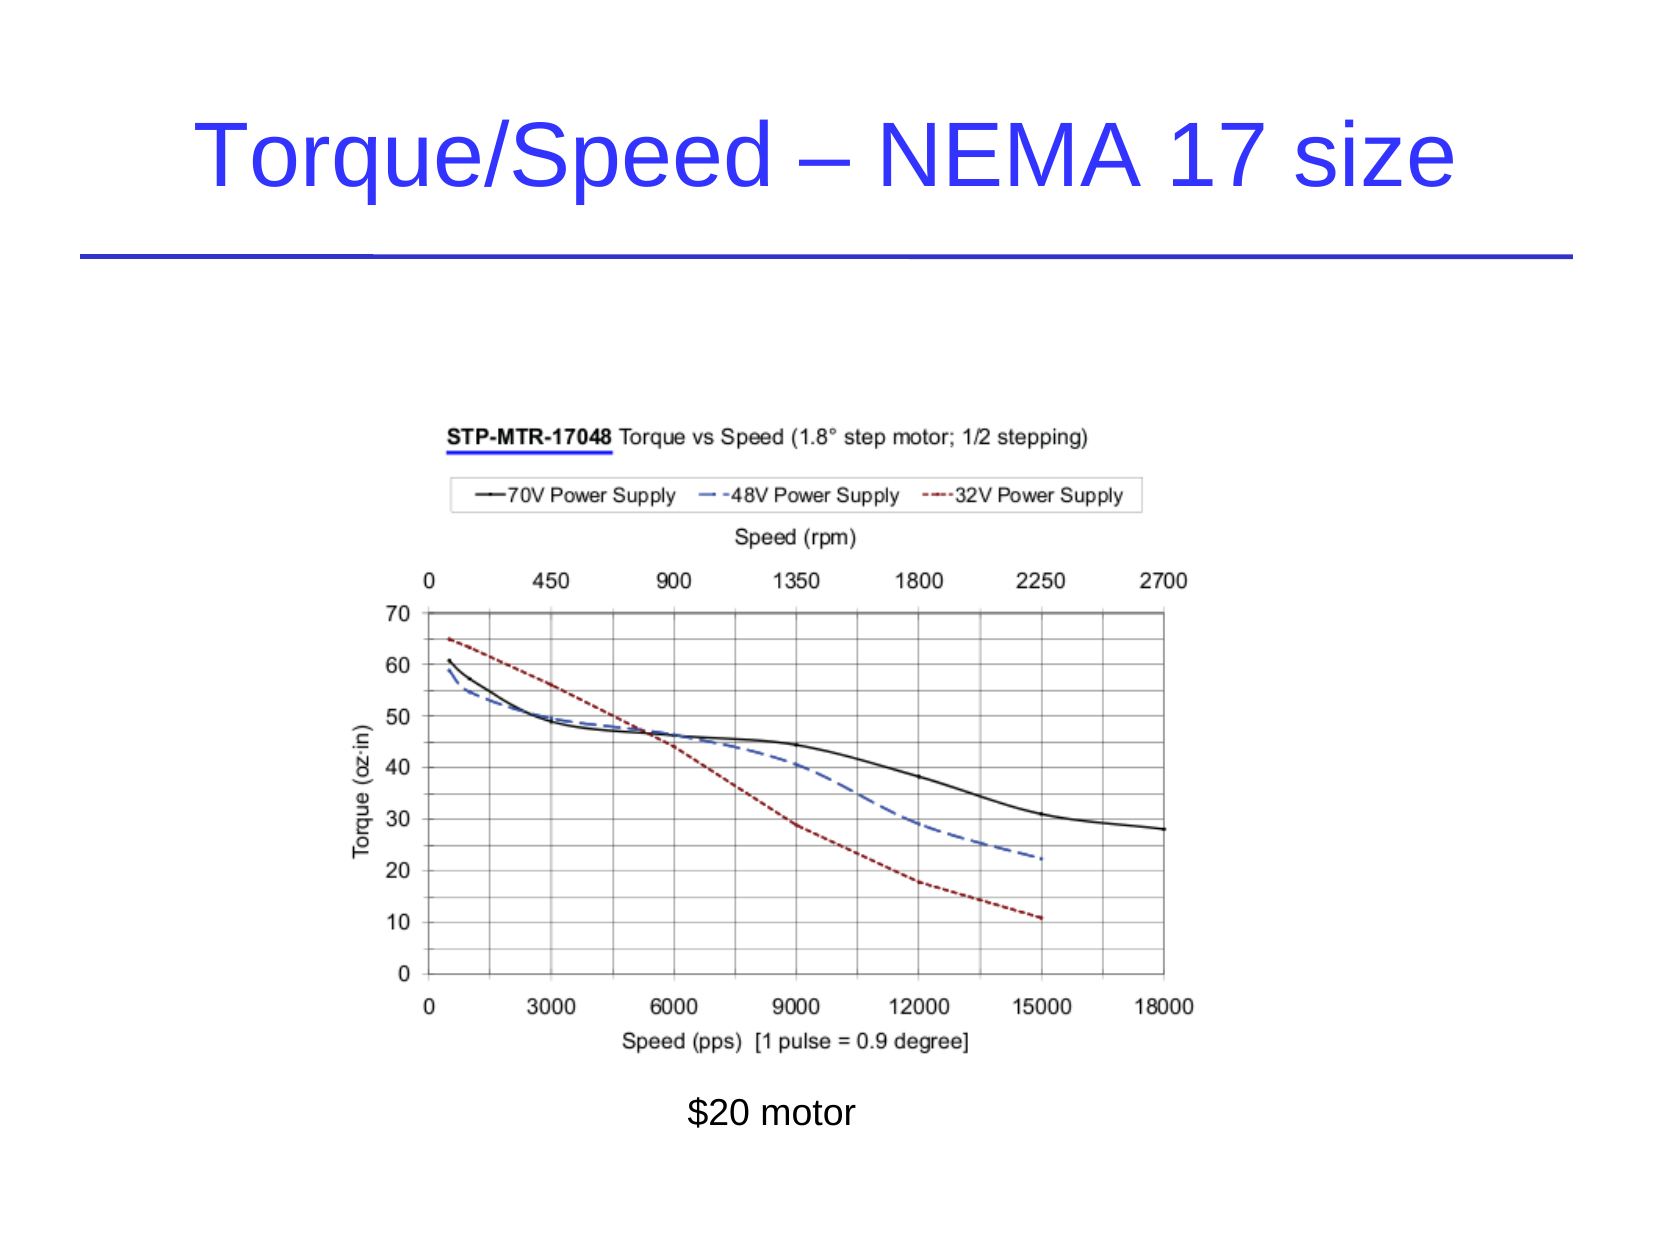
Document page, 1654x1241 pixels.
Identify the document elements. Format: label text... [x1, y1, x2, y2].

title Torque/Speed – NEMA 17 size [82, 49, 1571, 257]
picture [328, 385, 1201, 1091]
text_box $20 motor [672, 1080, 945, 1155]
